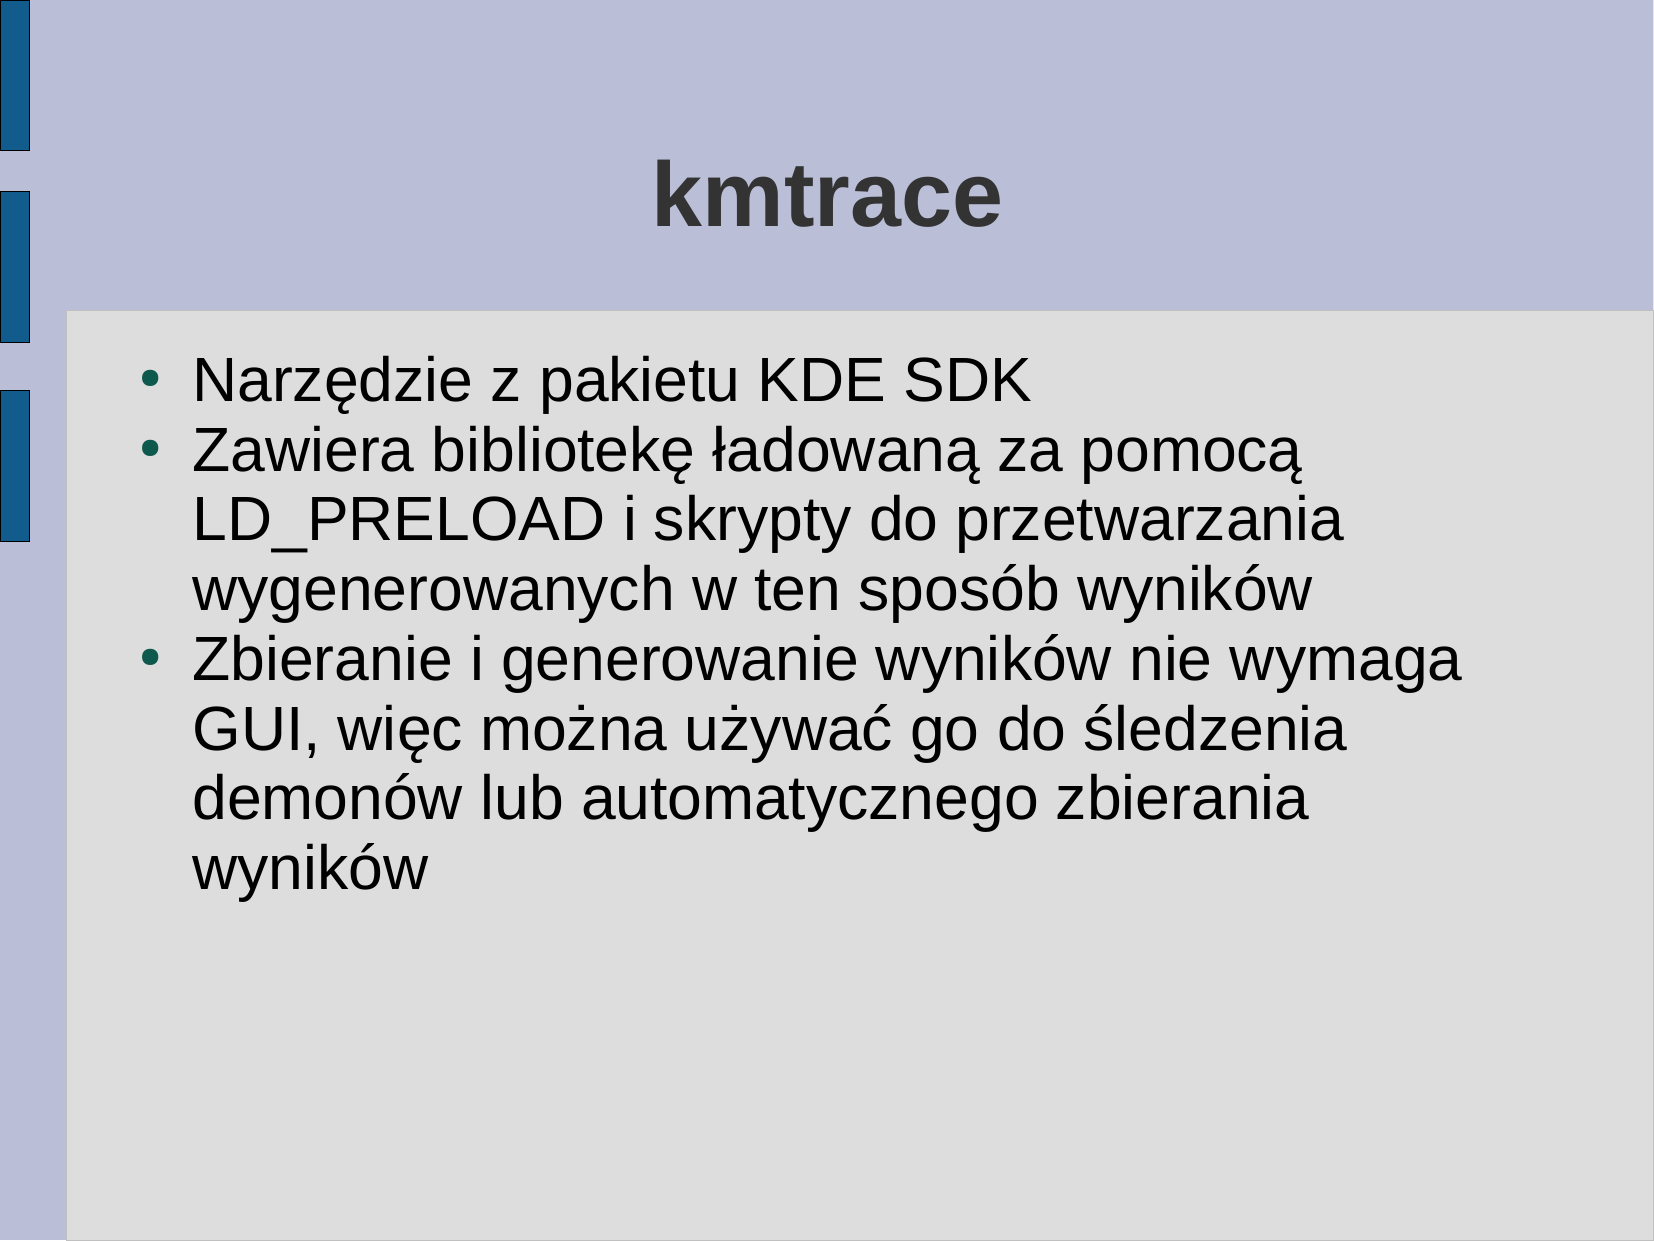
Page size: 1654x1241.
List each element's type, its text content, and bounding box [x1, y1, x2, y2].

title kmtrace [121, 91, 1534, 299]
list Narzędzie z pakietu KDE SDK Zawiera bibliotekę ładowaną za pomocą LD_PRELOAD i skrypty do przetwarzania wygenerowanych w ten sposób wyników Zbieranie i generowanie wyników nie wymaga GUI, więc można używać go do śledzenia demonów lub automatycznego zbierania wyników [121, 344, 1534, 1127]
